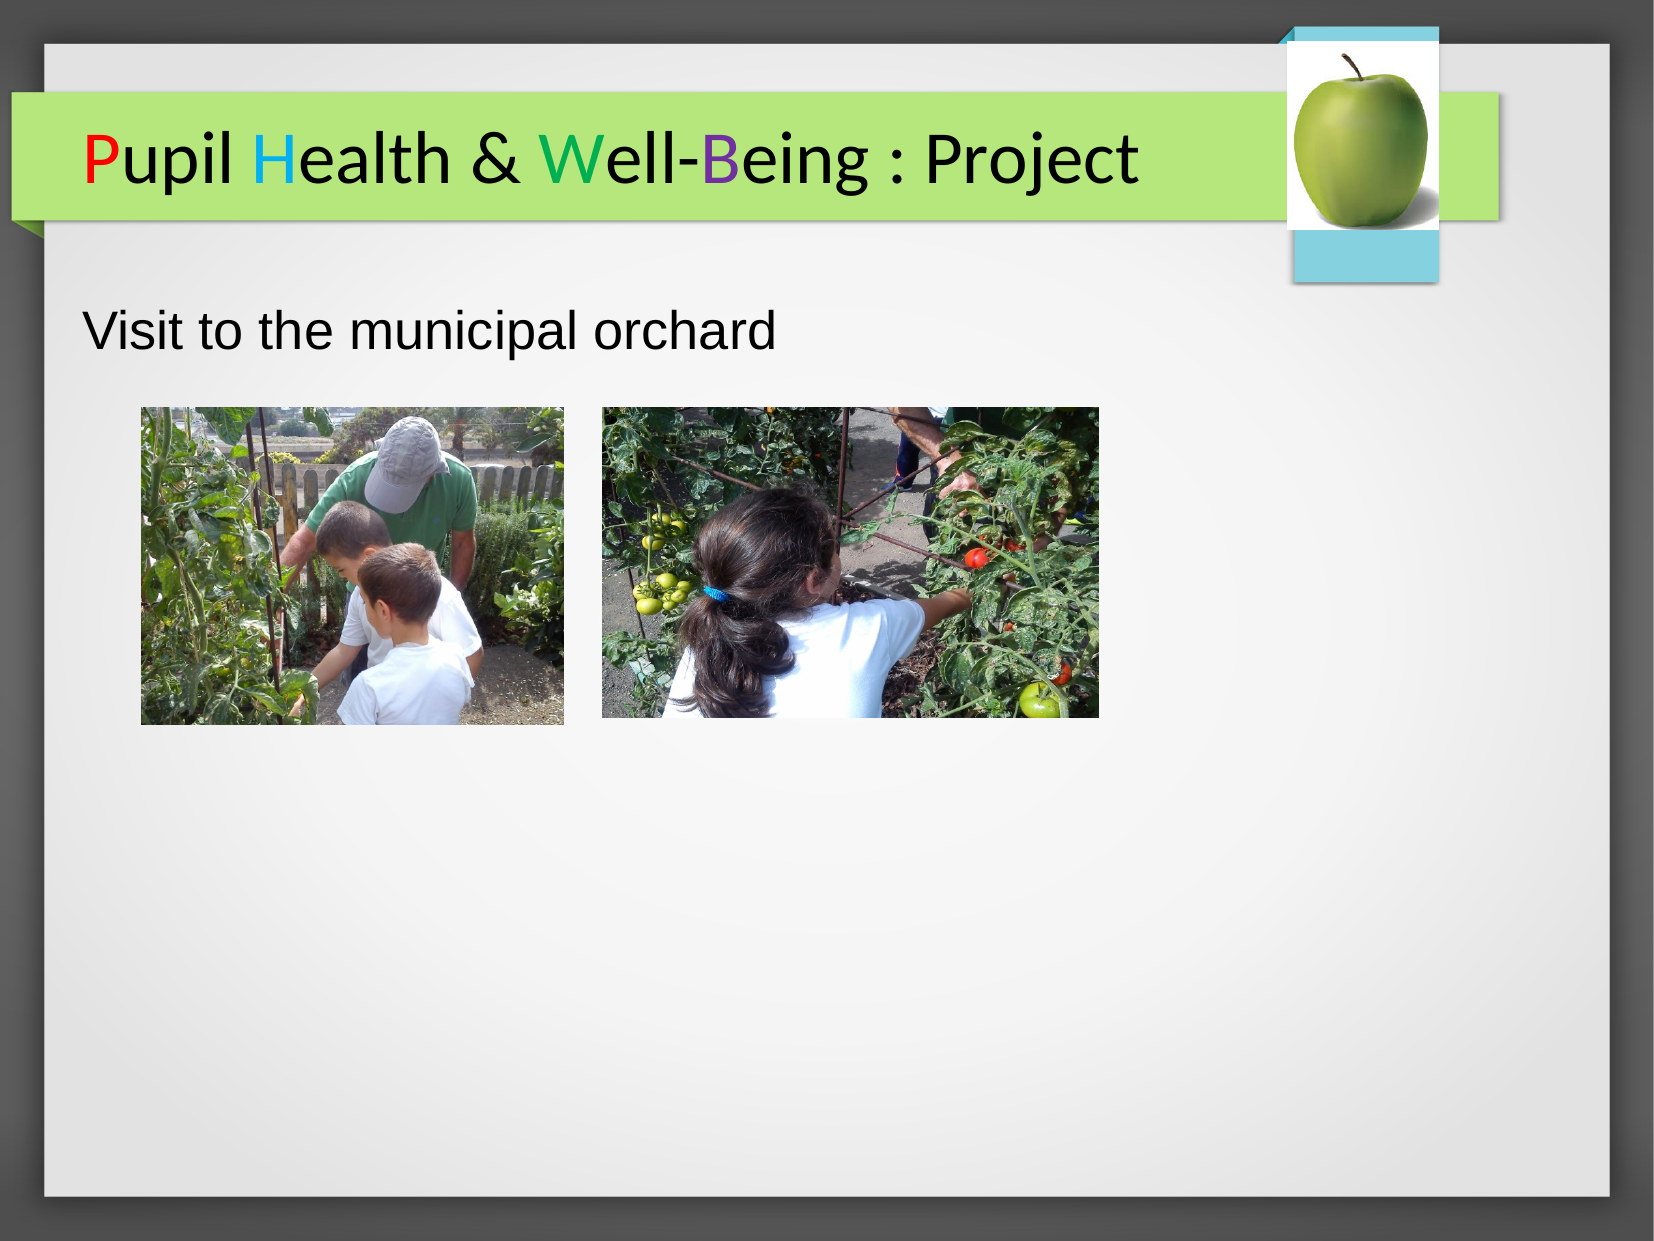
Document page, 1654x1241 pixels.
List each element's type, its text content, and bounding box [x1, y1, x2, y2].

list Visit to the municipal orchard [82, 295, 1571, 372]
title Pupil Health & Well-Being : Project [82, 94, 1264, 213]
picture [0, 0, 1654, 1241]
